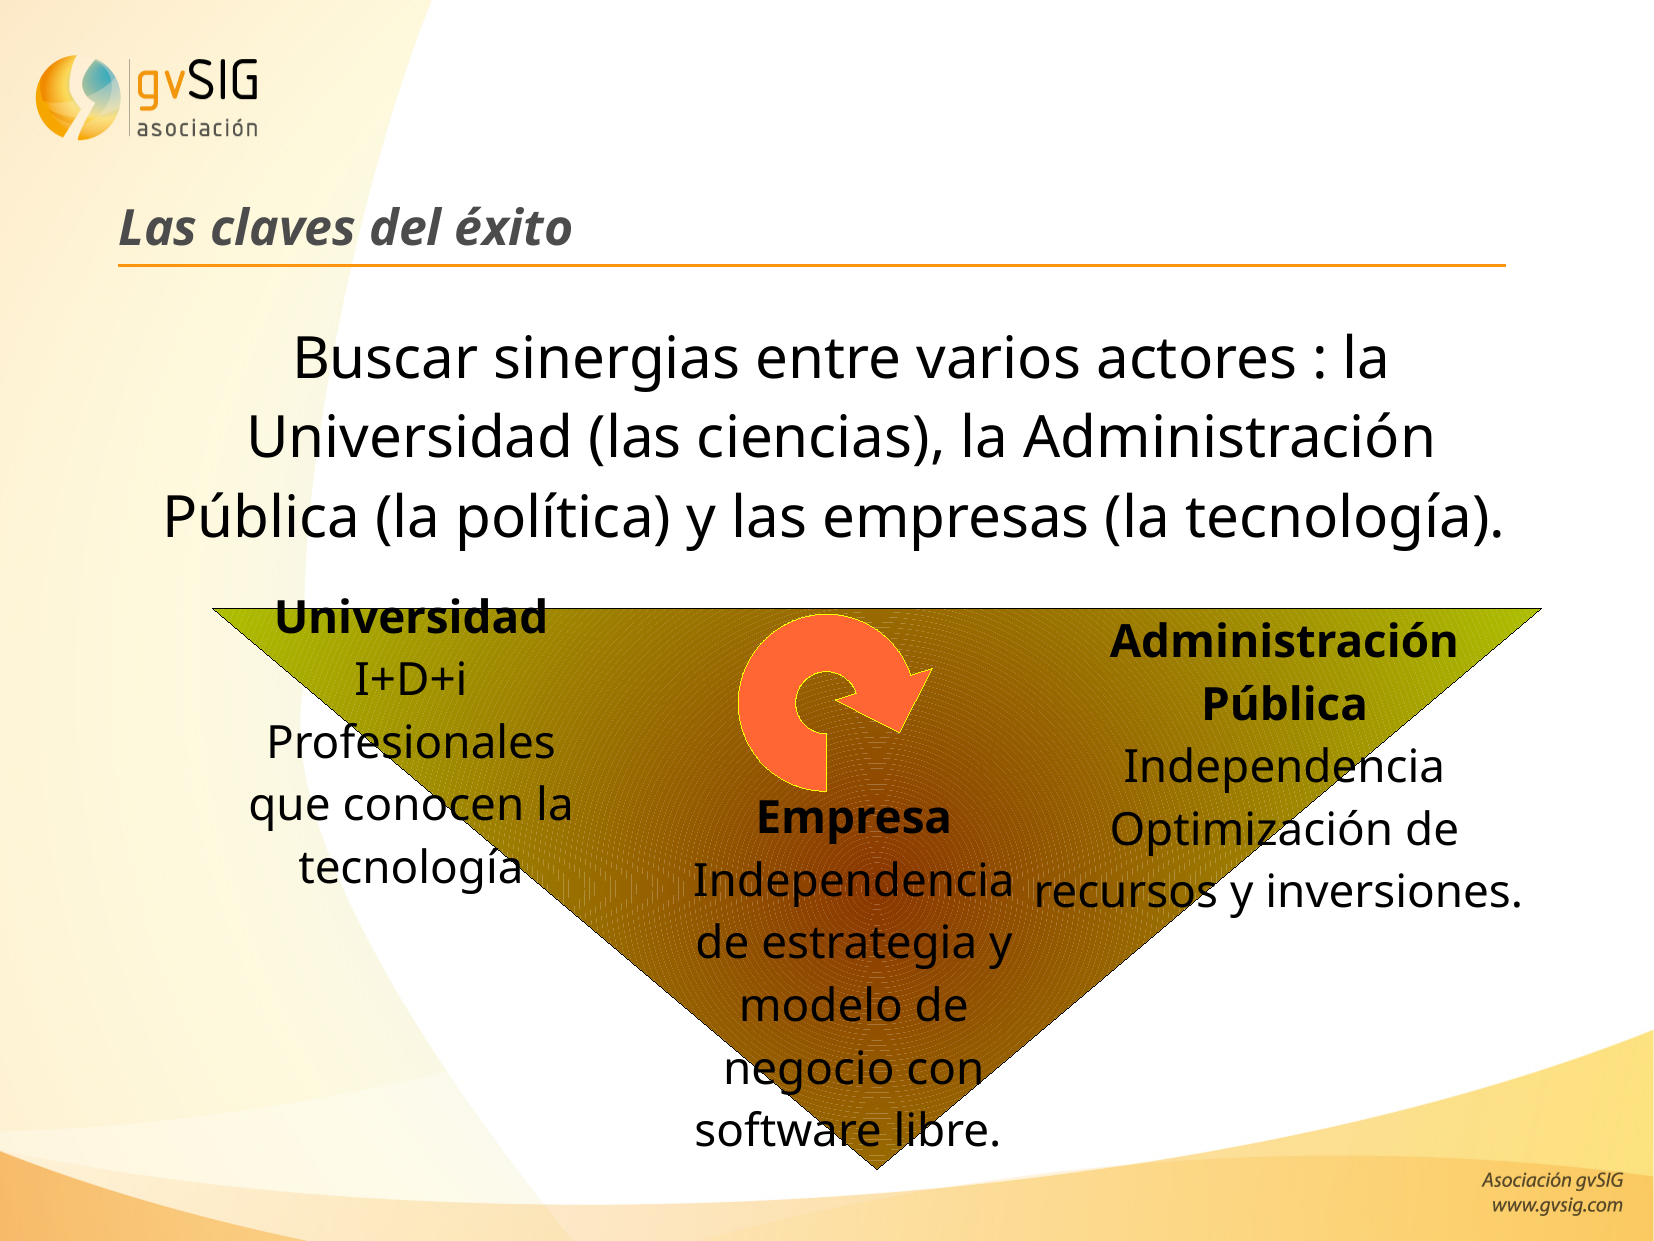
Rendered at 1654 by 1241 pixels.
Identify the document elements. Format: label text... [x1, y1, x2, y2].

text_box Empresa Independencia de estrategia y modelo de negocio con software libre. [673, 812, 1035, 1133]
text_box [527, 608, 1033, 998]
title Buscar sinergias entre varios actores : la Universidad (las ciencias), la Administración Pública (la política) y las empresas (la tecnología). [147, 299, 1536, 571]
text_box [212, 608, 230, 623]
text_box Administración Pública Independencia Optimización de recursos y inversiones. [1033, 605, 1536, 925]
text_box [834, 1133, 842, 1140]
text_box [913, 1133, 921, 1139]
text_box [846, 1133, 909, 1170]
title Las claves del éxito [118, 177, 1607, 276]
text_box Universidad I+D+i Profesionales que conocen la tecnología [230, 607, 592, 874]
picture [0, 0, 1654, 1241]
text_box [1035, 925, 1167, 1036]
